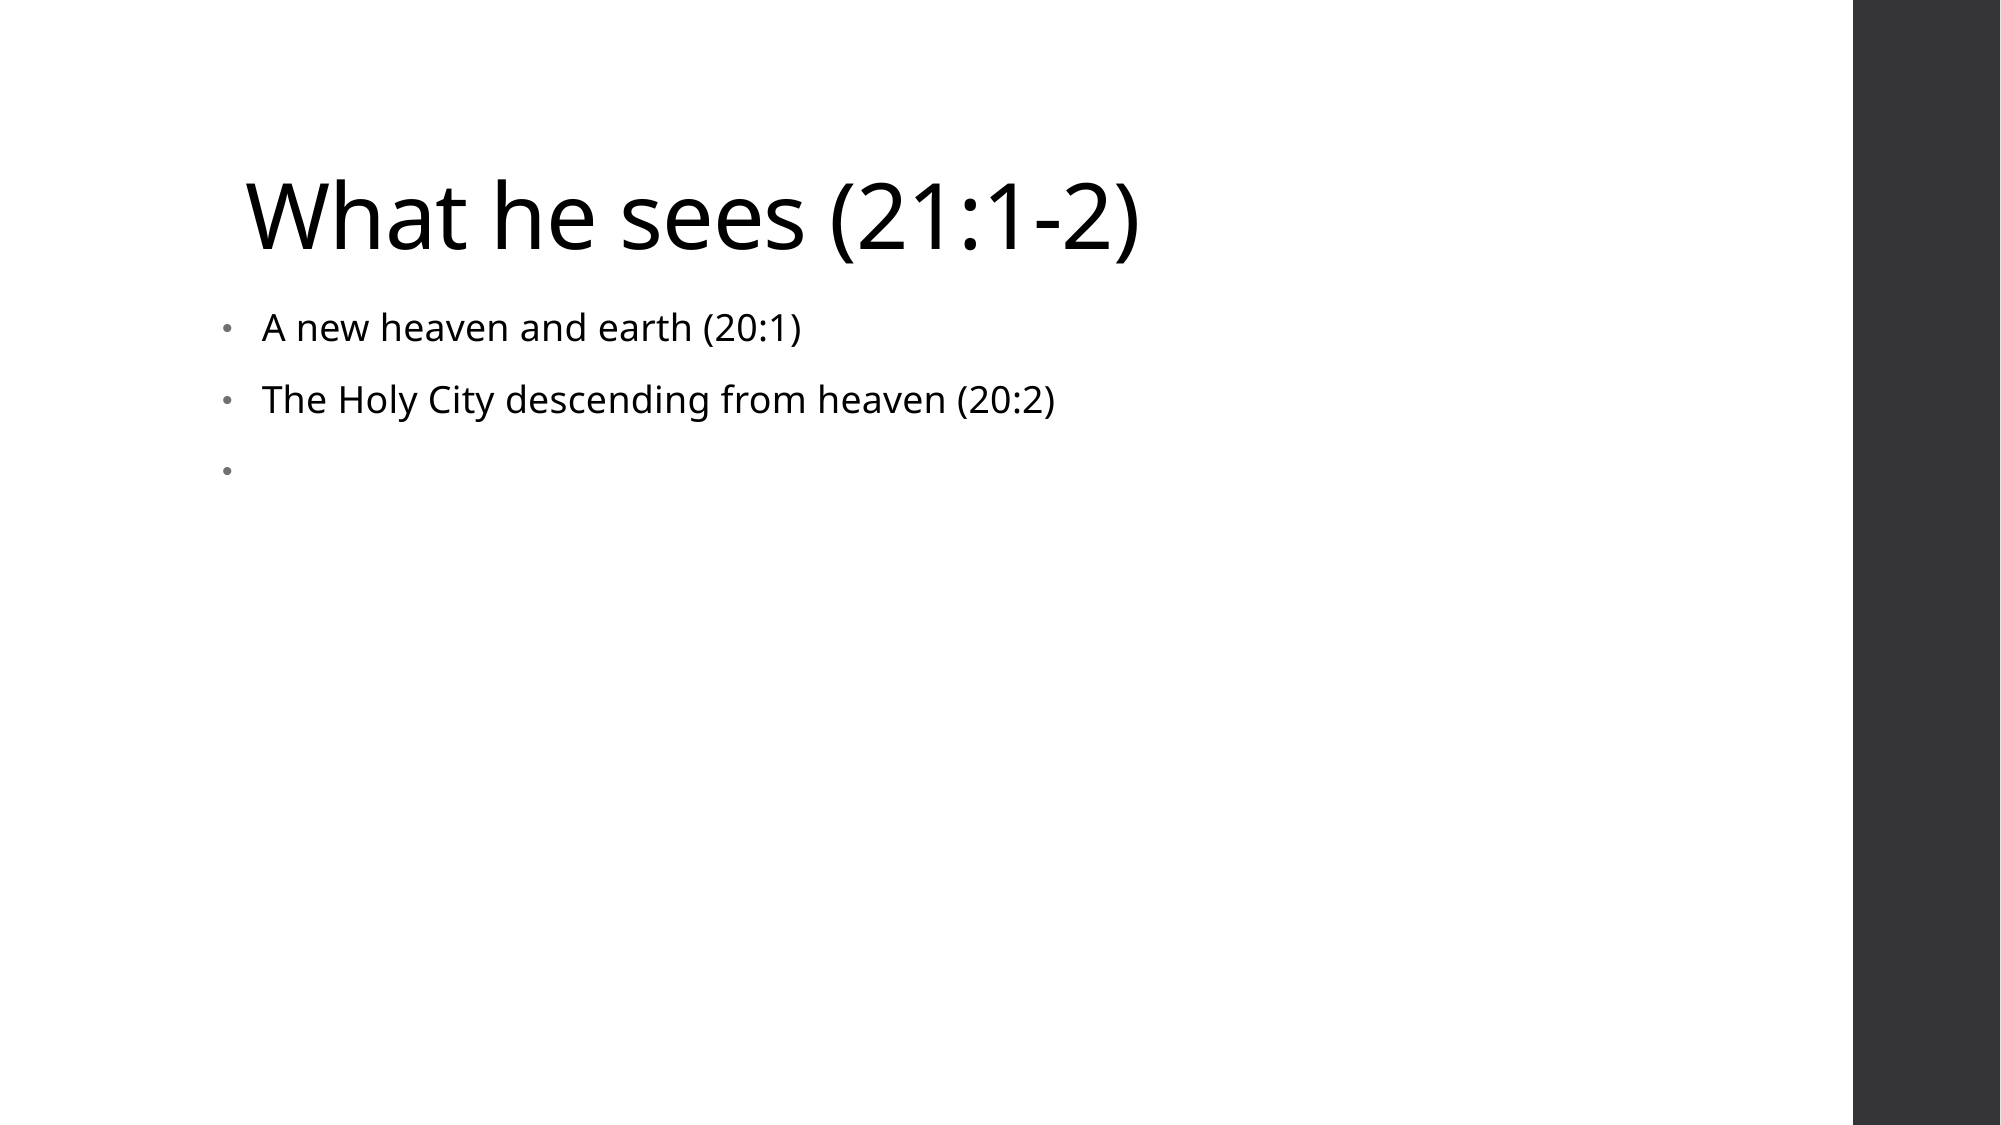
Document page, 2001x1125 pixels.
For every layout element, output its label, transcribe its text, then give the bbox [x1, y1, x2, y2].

list A new heaven and earth (20:1) The Holy City descending from heaven (20:2) [206, 299, 1617, 1014]
title What he sees (21:1-2) [206, 60, 1797, 278]
